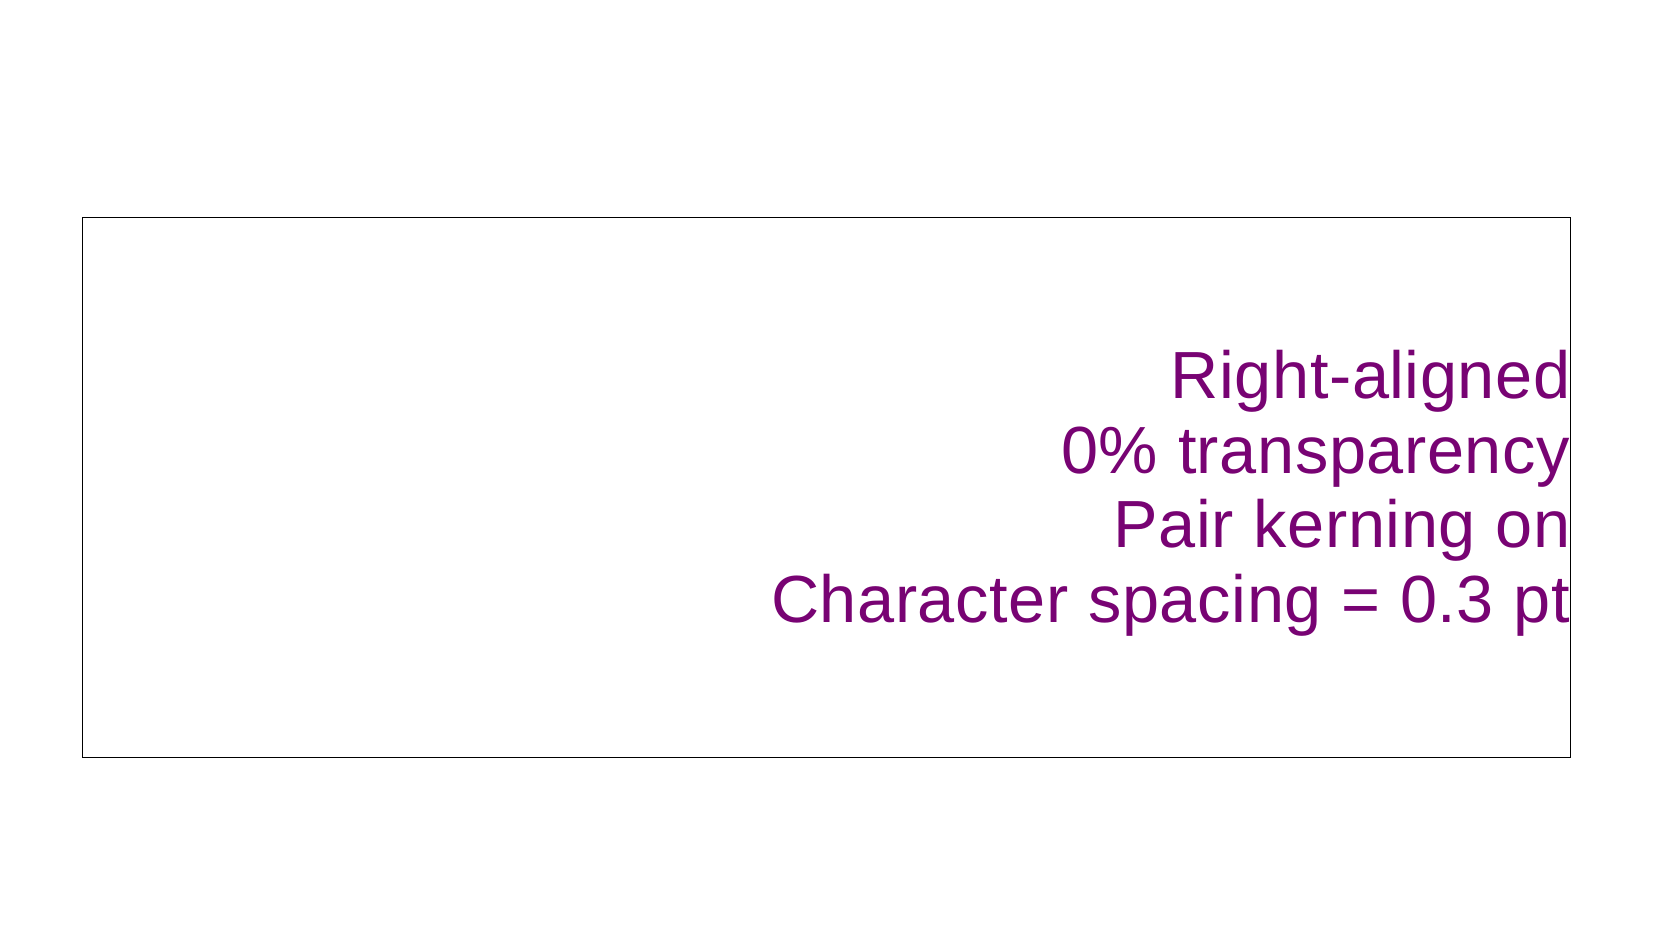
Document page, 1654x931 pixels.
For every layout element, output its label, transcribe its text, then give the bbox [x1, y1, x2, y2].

subtitle Right-aligned 0% transparency Pair kerning on Character spacing = 0.3 pt [82, 217, 1571, 758]
